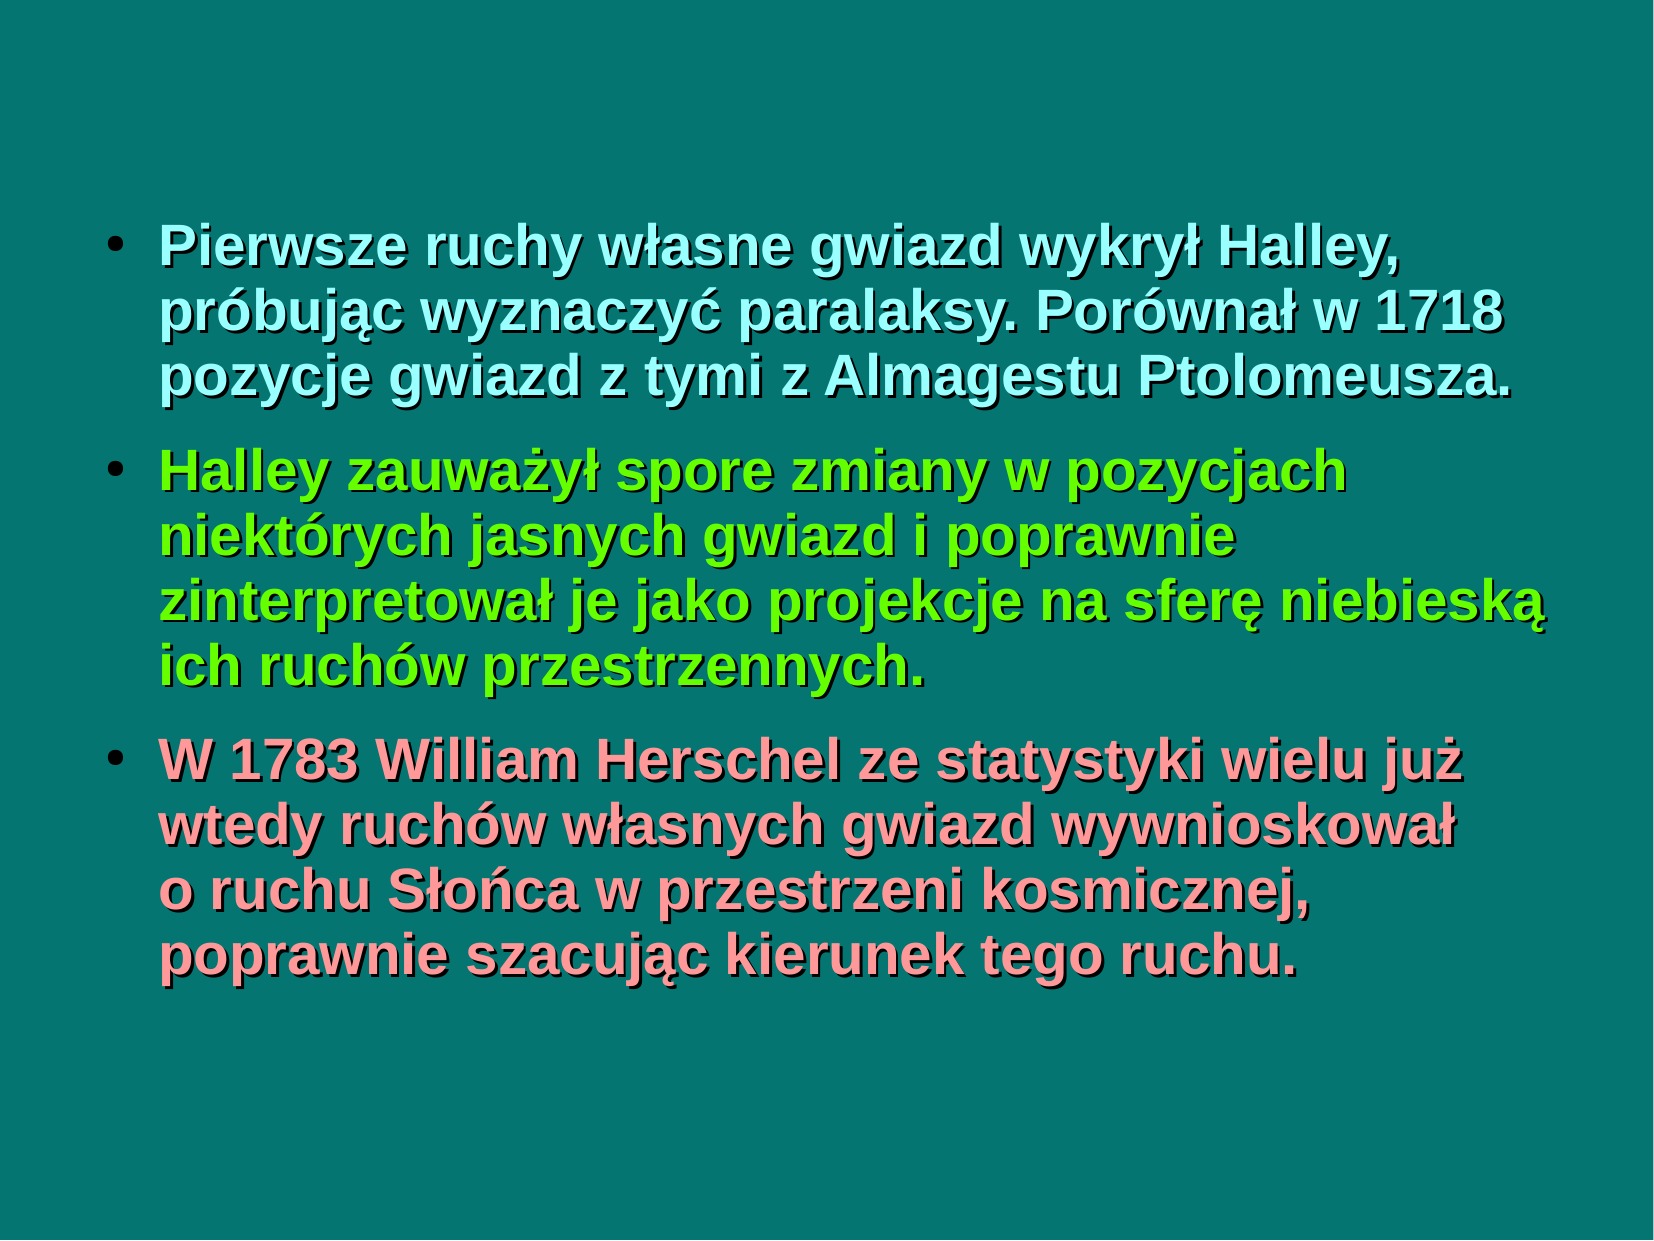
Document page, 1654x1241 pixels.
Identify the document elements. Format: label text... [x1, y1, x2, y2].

list Pierwsze ruchy własne gwiazd wykrył Halley, próbując wyznaczyć paralaksy. Porównał w 1718 pozycje gwiazd z tymi z Almagestu Ptolomeusza. Halley zauważył spore zmiany w pozycjach niektórych jasnych gwiazd i poprawnie zinterpretował je jako projekcje na sferę niebieską ich ruchów przestrzennych. W 1783 William Herschel ze statystyki wielu już wtedy ruchów własnych gwiazd wywnioskował o ruchu Słońca w przestrzeni kosmicznej, poprawnie szacując kierunek tego ruchu. [87, 212, 1576, 988]
